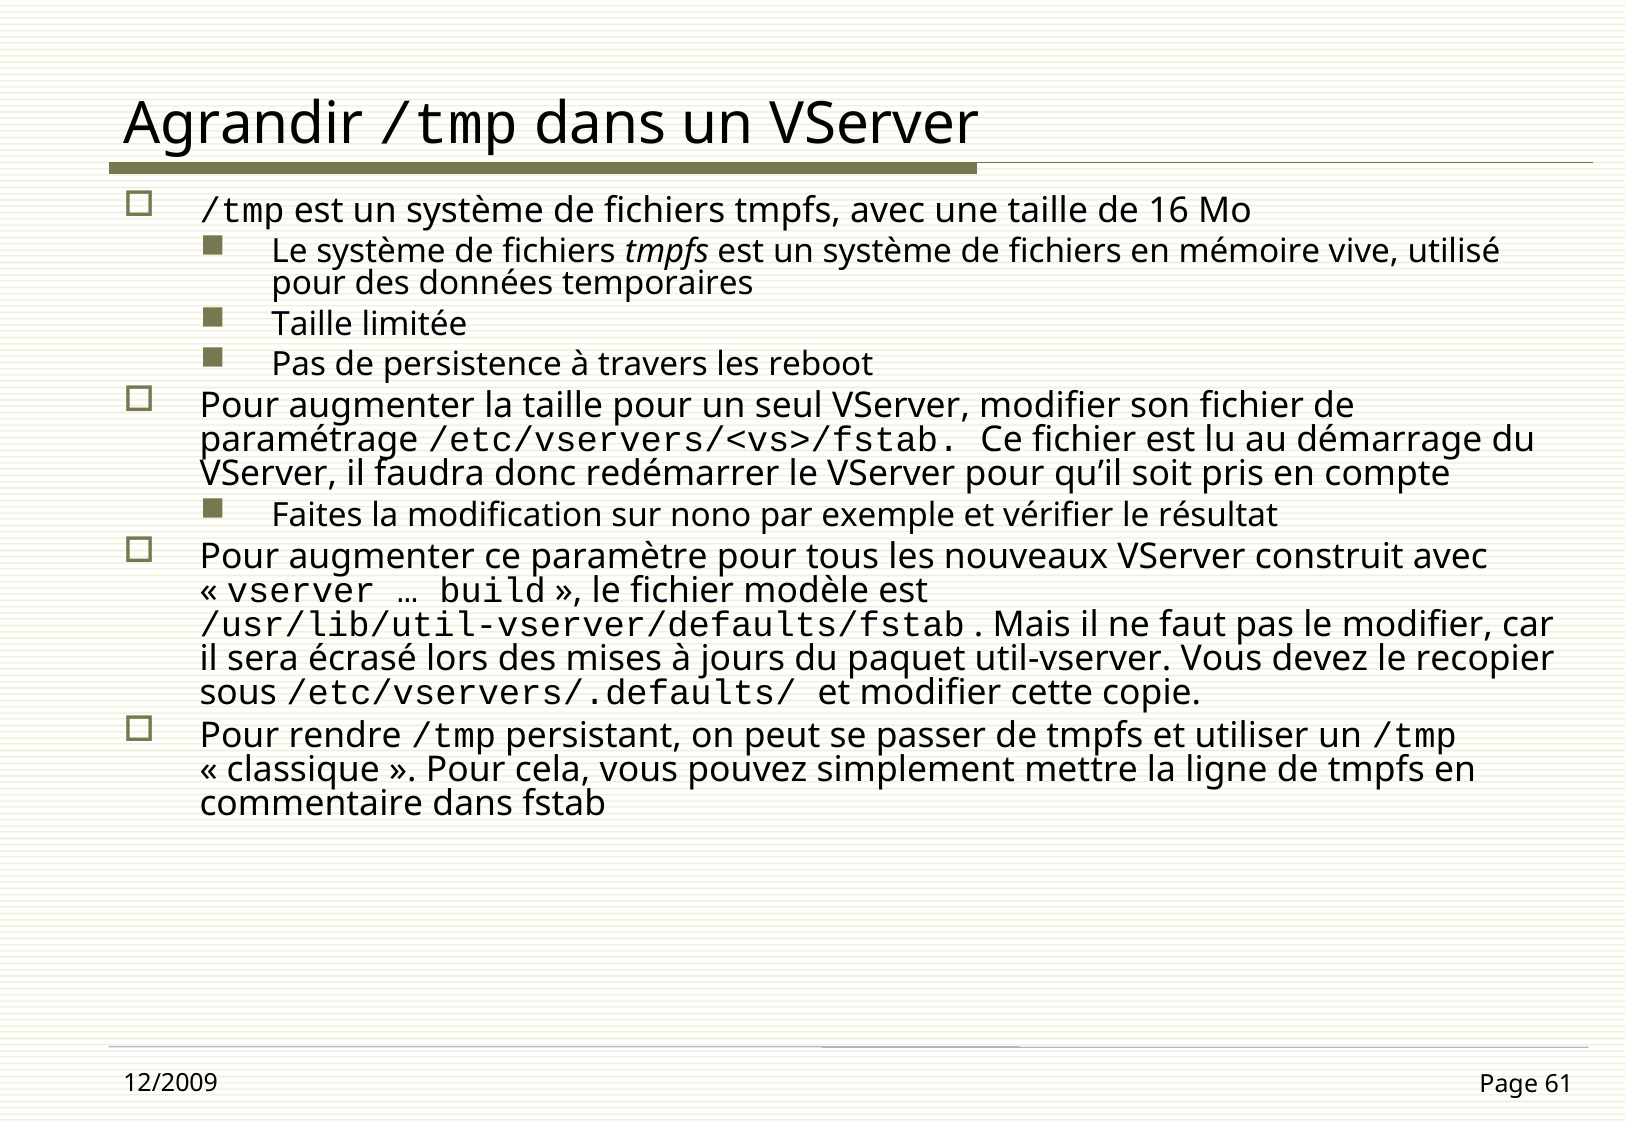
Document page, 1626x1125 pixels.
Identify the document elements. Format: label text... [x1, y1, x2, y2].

list /tmp est un système de fichiers tmpfs, avec une taille de 16 Mo Le système de fichiers tmpfs est un système de fichiers en mémoire vive, utilisé pour des données temporaires Taille limitée Pas de persistence à travers les reboot Pour augmenter la taille pour un seul VServer, modifier son fichier de paramétrage /etc/vservers/<vs>/fstab. Ce fichier est lu au démarrage du VServer, il faudra donc redémarrer le VServer pour qu’il soit pris en compte Faites la modification sur nono par exemple et vérifier le résultat Pour augmenter ce paramètre pour tous les nouveaux VServer construit avec « vserver … build », le fichier modèle est /usr/lib/util-vserver/defaults/fstab . Mais il ne faut pas le modifier, car il sera écrasé lors des mises à jours du paquet util-vserver. Vous devez le recopier sous /etc/vservers/.defaults/ et modifier cette copie. Pour rendre /tmp persistant, on peut se passer de tmpfs et utiliser un /tmp « classique ». Pour cela, vous pouvez simplement mettre la ligne de tmpfs en commentaire dans fstab [108, 187, 1595, 1035]
picture [0, 0, 1626, 1125]
title Agrandir /tmp dans un VServer [108, 12, 1596, 163]
